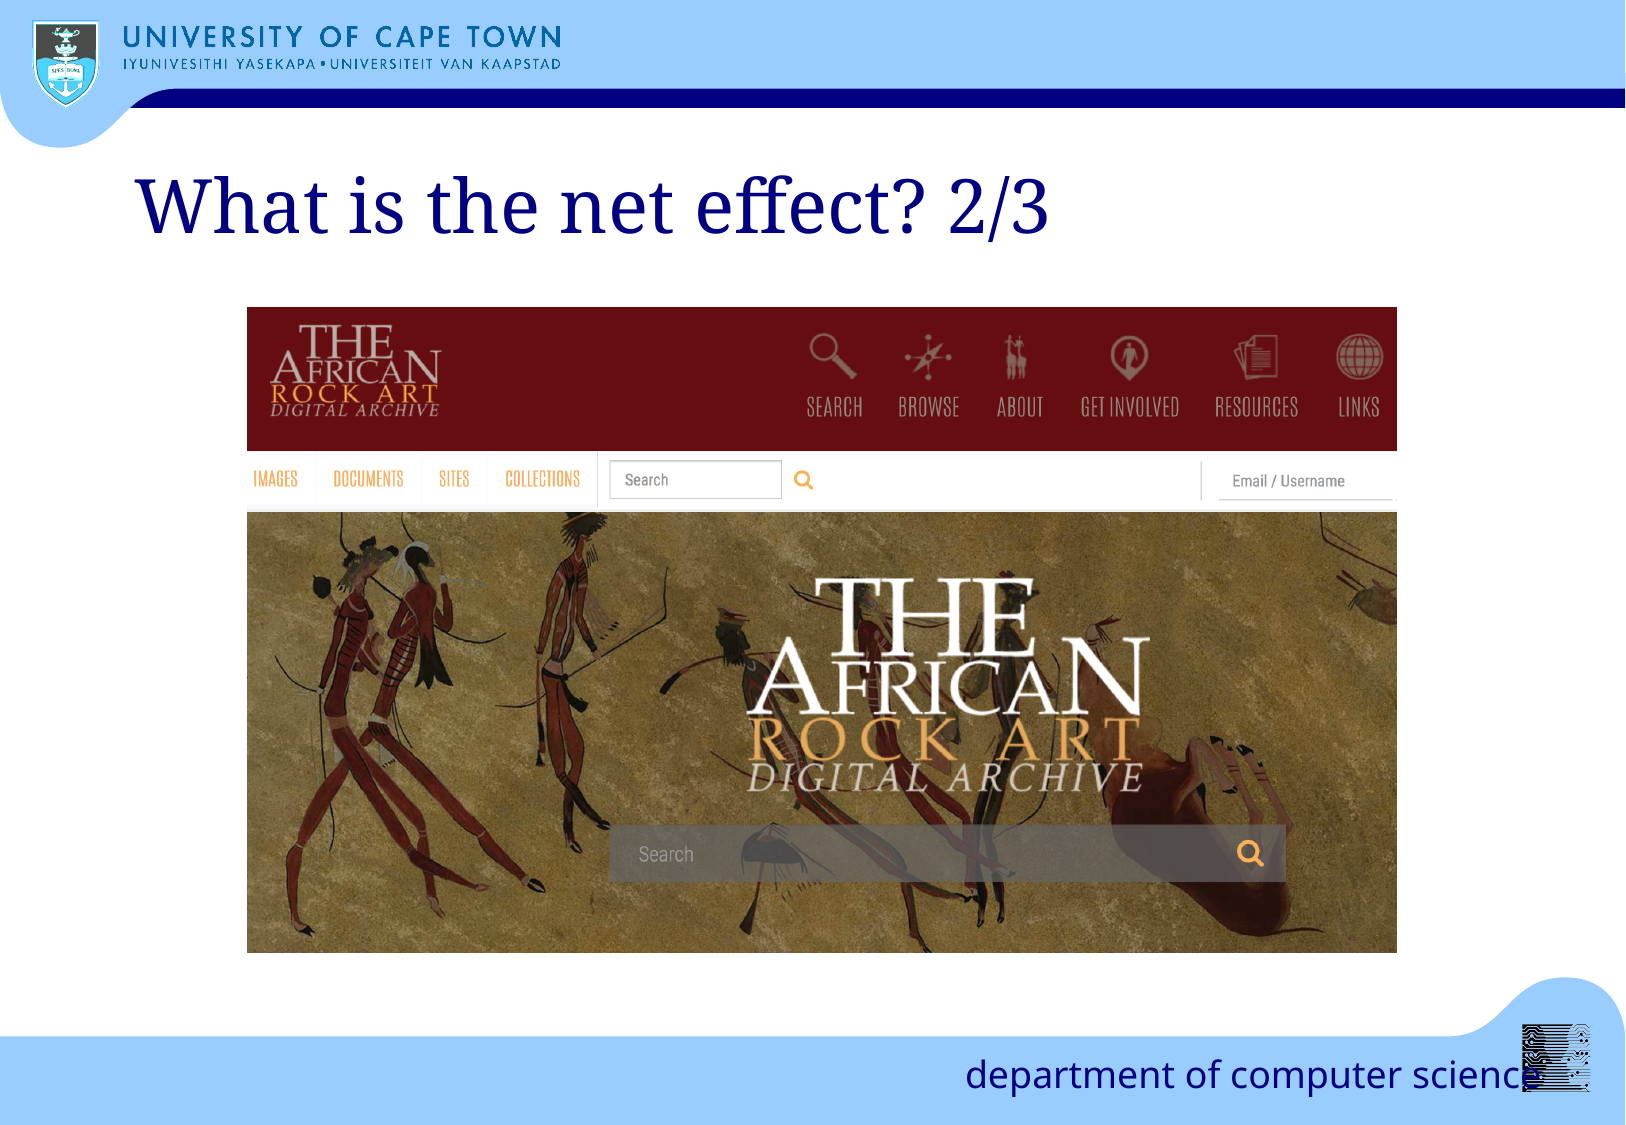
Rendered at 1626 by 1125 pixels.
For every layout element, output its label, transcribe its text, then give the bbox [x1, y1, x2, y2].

title What is the net effect? 2/3 [134, 140, 1571, 268]
picture [1522, 1024, 1591, 1092]
picture [1526, 1070, 1536, 1076]
picture [120, 23, 563, 71]
picture [247, 307, 1397, 953]
